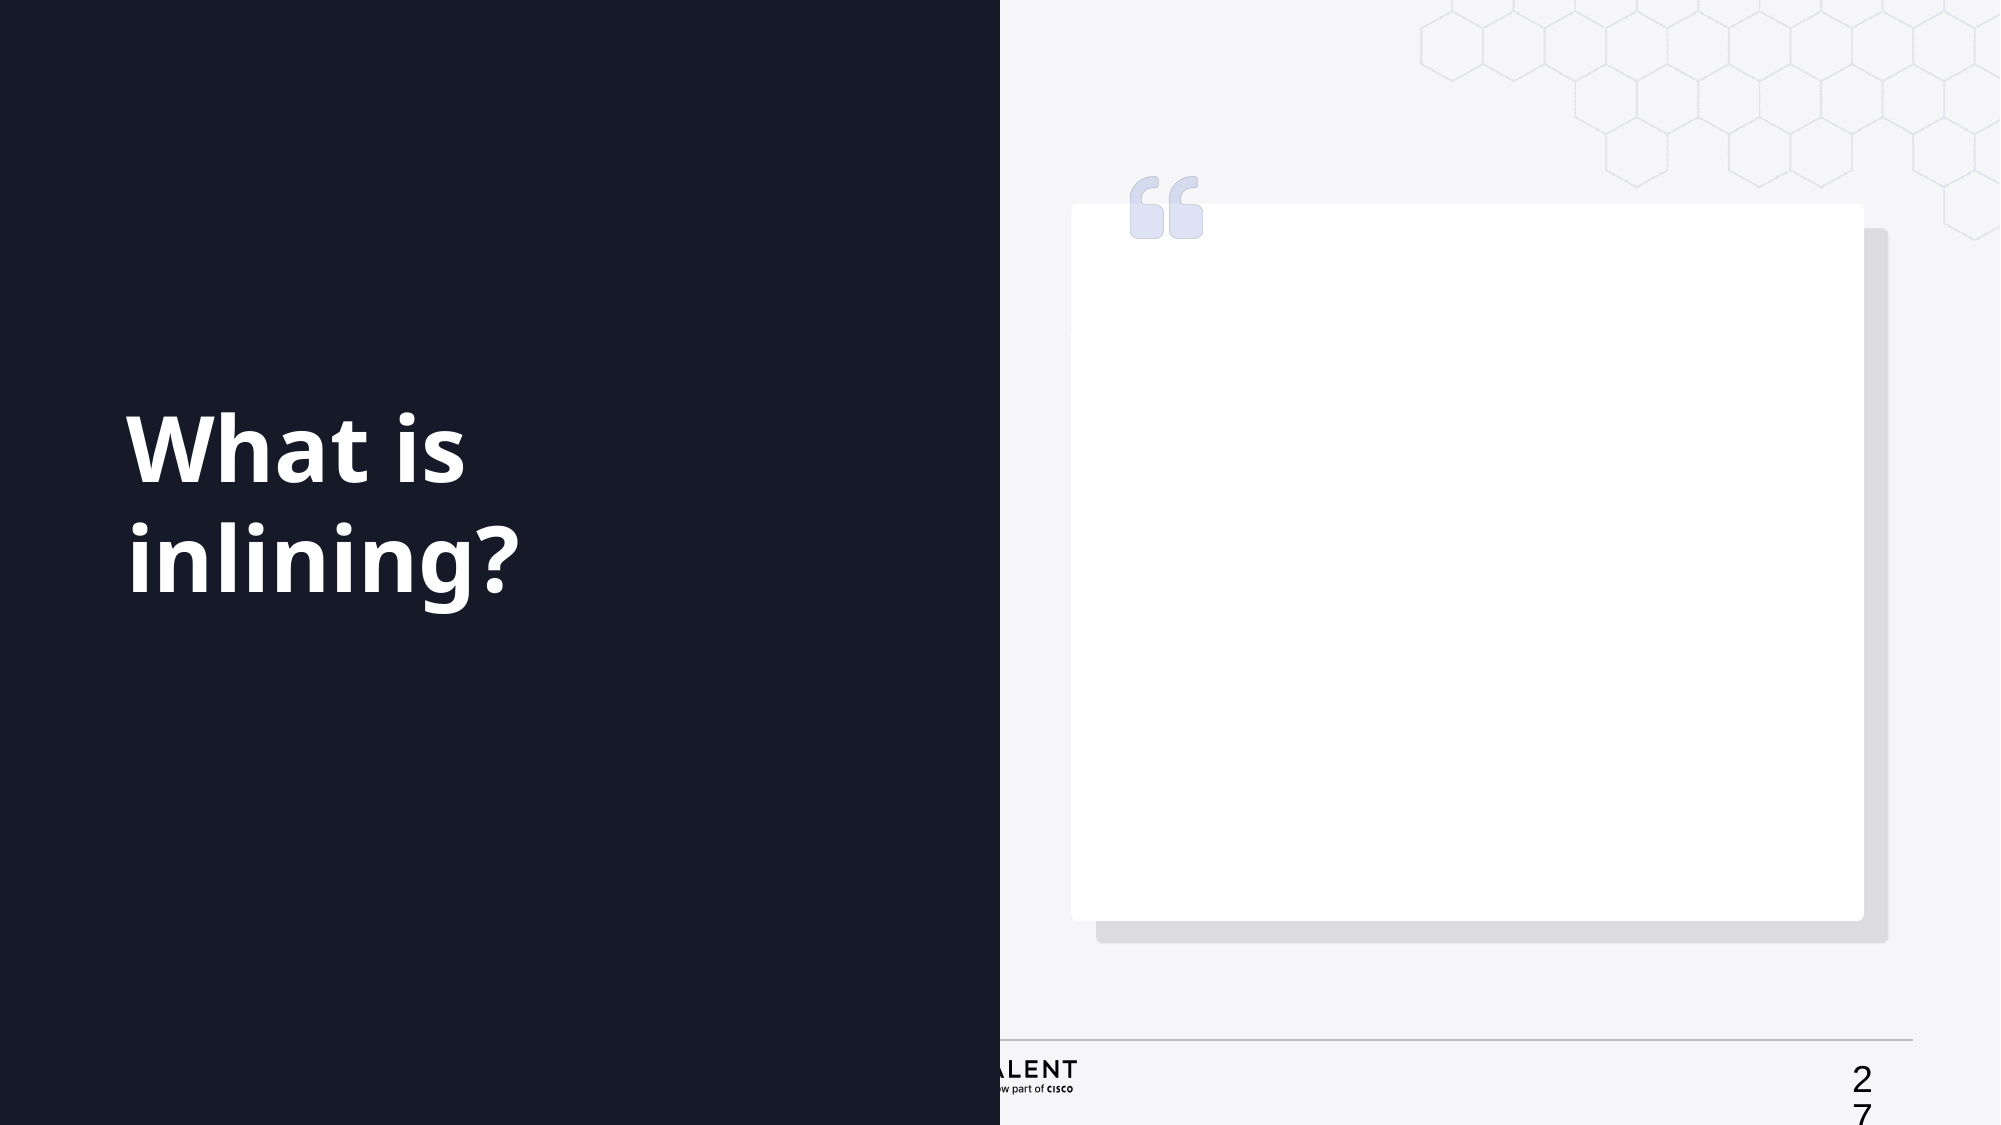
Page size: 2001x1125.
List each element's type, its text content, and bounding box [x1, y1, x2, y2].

list What is inlining? [110, 383, 871, 621]
picture [1000, 0, 2000, 1125]
